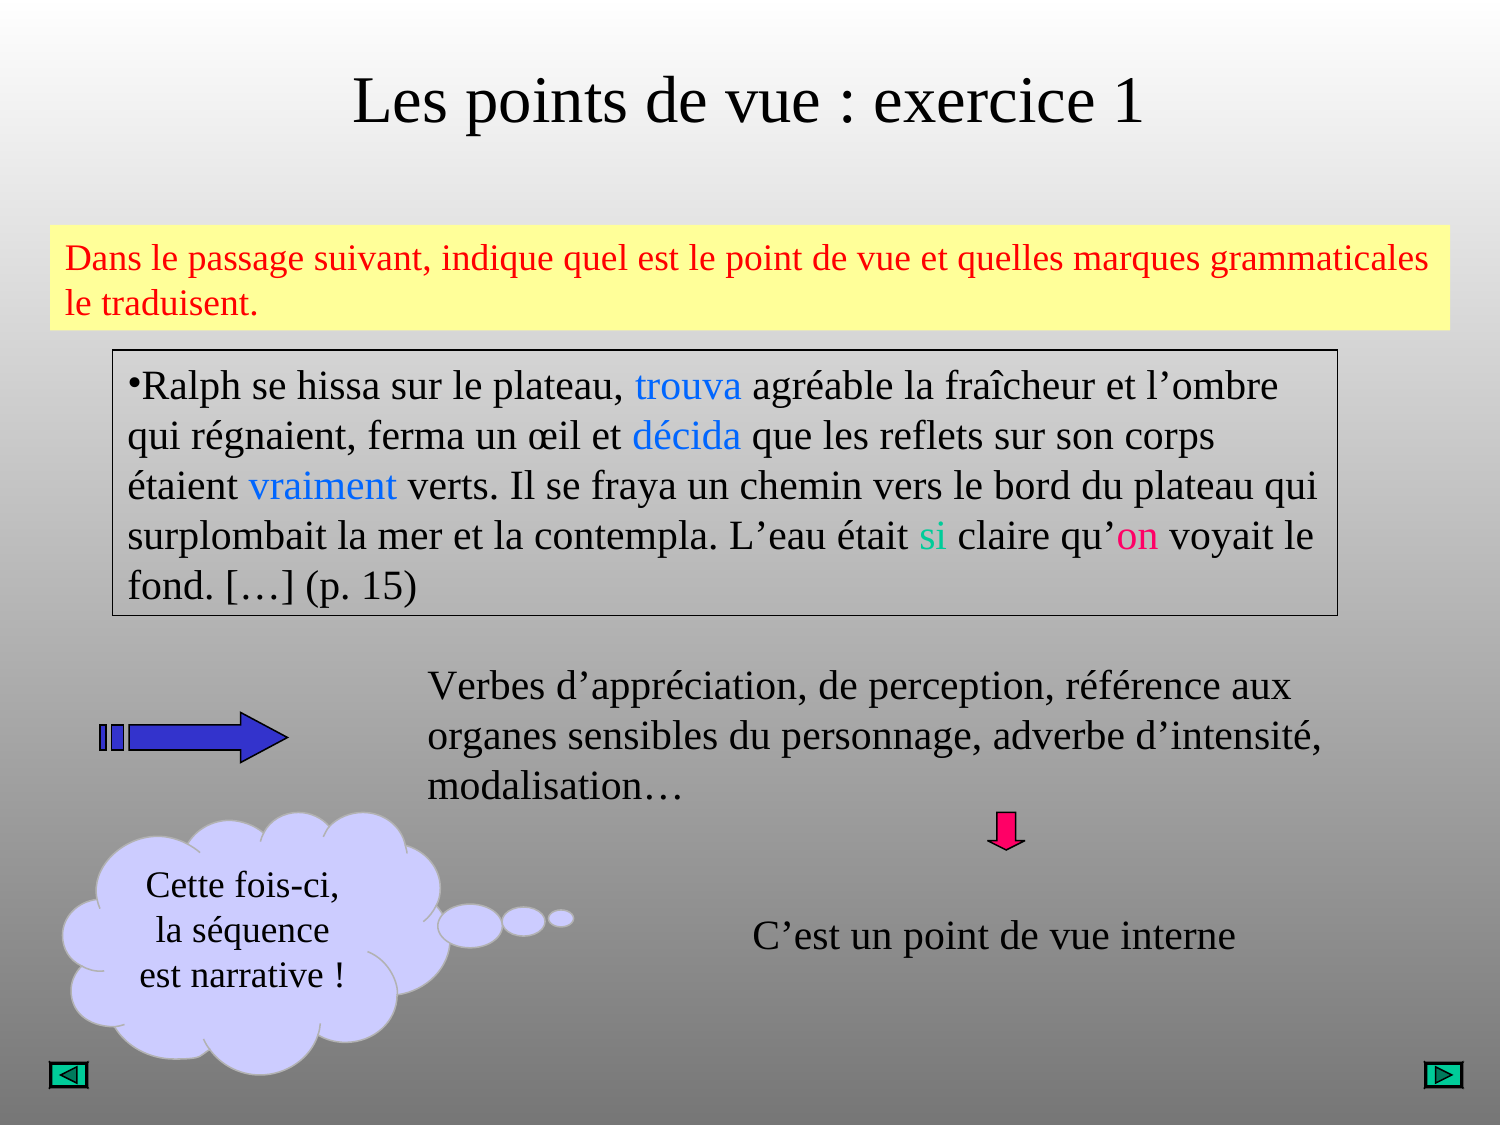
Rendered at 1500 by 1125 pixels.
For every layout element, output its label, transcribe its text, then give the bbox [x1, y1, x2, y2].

text_box [129, 712, 288, 763]
text_box [100, 725, 106, 750]
text_box Ralph se hissa sur le plateau, trouva agréable la fraîcheur et l’ombre qui régnaient, ferma un œil et décida que les reflets sur son corps étaient vraiment verts. Il se fraya un chemin vers le bord du plateau qui surplombait la mer et la contempla. L’eau était si claire qu’on voyait le fond. […] (p. 15) [112, 350, 1338, 616]
text_box Cette fois-ci, la séquence est narrative ! [62, 812, 546, 1075]
text_box [987, 812, 1026, 850]
text_box Dans le passage suivant, indique quel est le point de vue et quelles marques grammaticales le traduisent. [50, 224, 1451, 331]
text_box [1426, 1062, 1463, 1088]
text_box Verbes d’appréciation, de perception, référence aux organes sensibles du personnage, adverbe d’intensité, modalisation… [412, 650, 1401, 816]
text_box C’est un point de vue interne [737, 900, 1276, 966]
title Les points de vue : exercice 1 [212, 37, 1288, 163]
text_box [112, 725, 123, 750]
text_box [51, 1062, 88, 1088]
